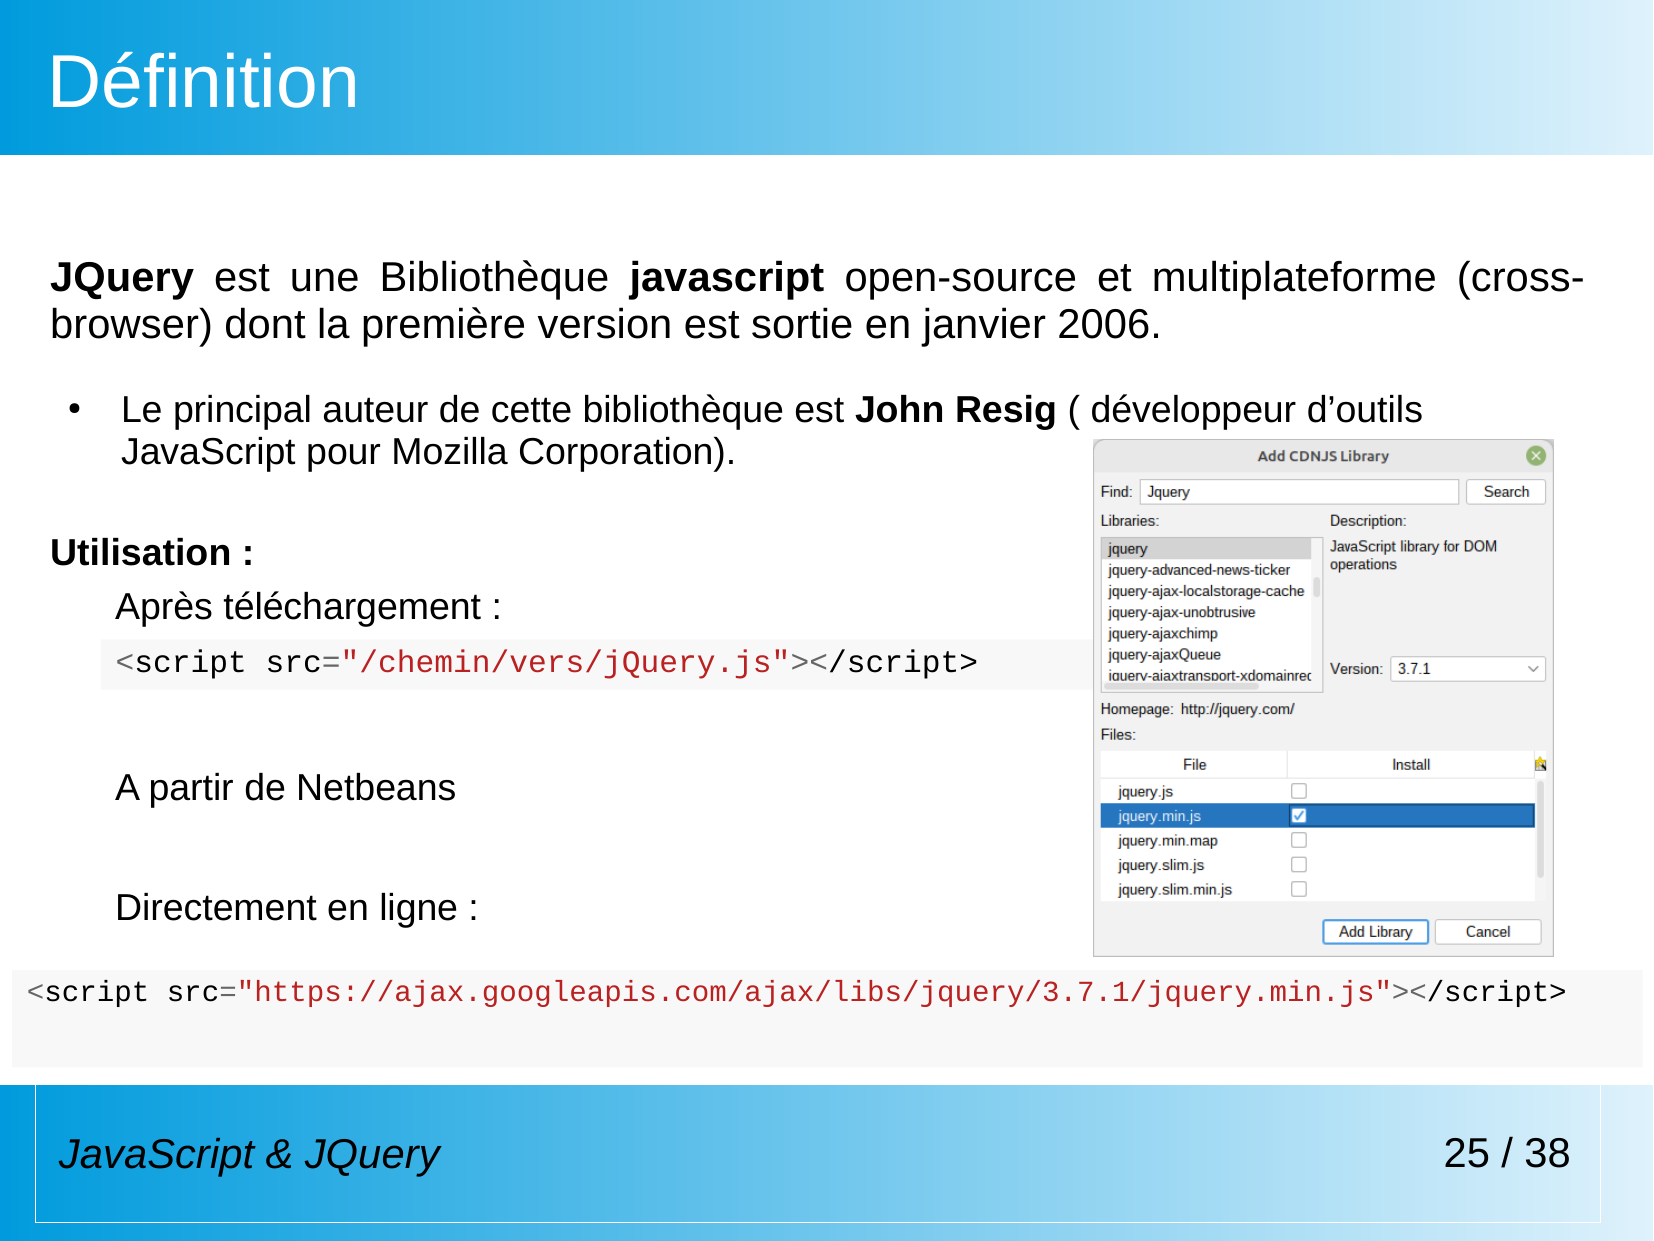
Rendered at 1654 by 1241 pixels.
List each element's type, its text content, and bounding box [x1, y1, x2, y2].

text_box <script src="/chemin/vers/jQuery.js"></script> [100, 639, 1093, 690]
text_box JQuery est une Bibliothèque javascript open-source et multiplateforme (cross-browser) dont la première version est sortie en janvier 2006. Le principal auteur de cette bibliothèque est John Resig ( développeur d’outils JavaScript pour Mozilla Corporation). Utilisation : Après téléchargement : A partir de Netbeans Directement en ligne : [35, 1068, 1601, 1223]
title Définition [47, 28, 1536, 134]
picture [1093, 439, 1554, 957]
text_box JQuery est une Bibliothèque javascript open-source et multiplateforme (cross-browser) dont la première version est sortie en janvier 2006. Le principal auteur de cette bibliothèque est John Resig ( développeur d’outils JavaScript pour Mozilla Corporation). Utilisation : Après téléchargement : A partir de Netbeans Directement en ligne : [35, 246, 1601, 970]
text_box <script src="https://ajax.googleapis.com/ajax/libs/jquery/3.7.1/jquery.min.js"></script> [12, 970, 1643, 1068]
